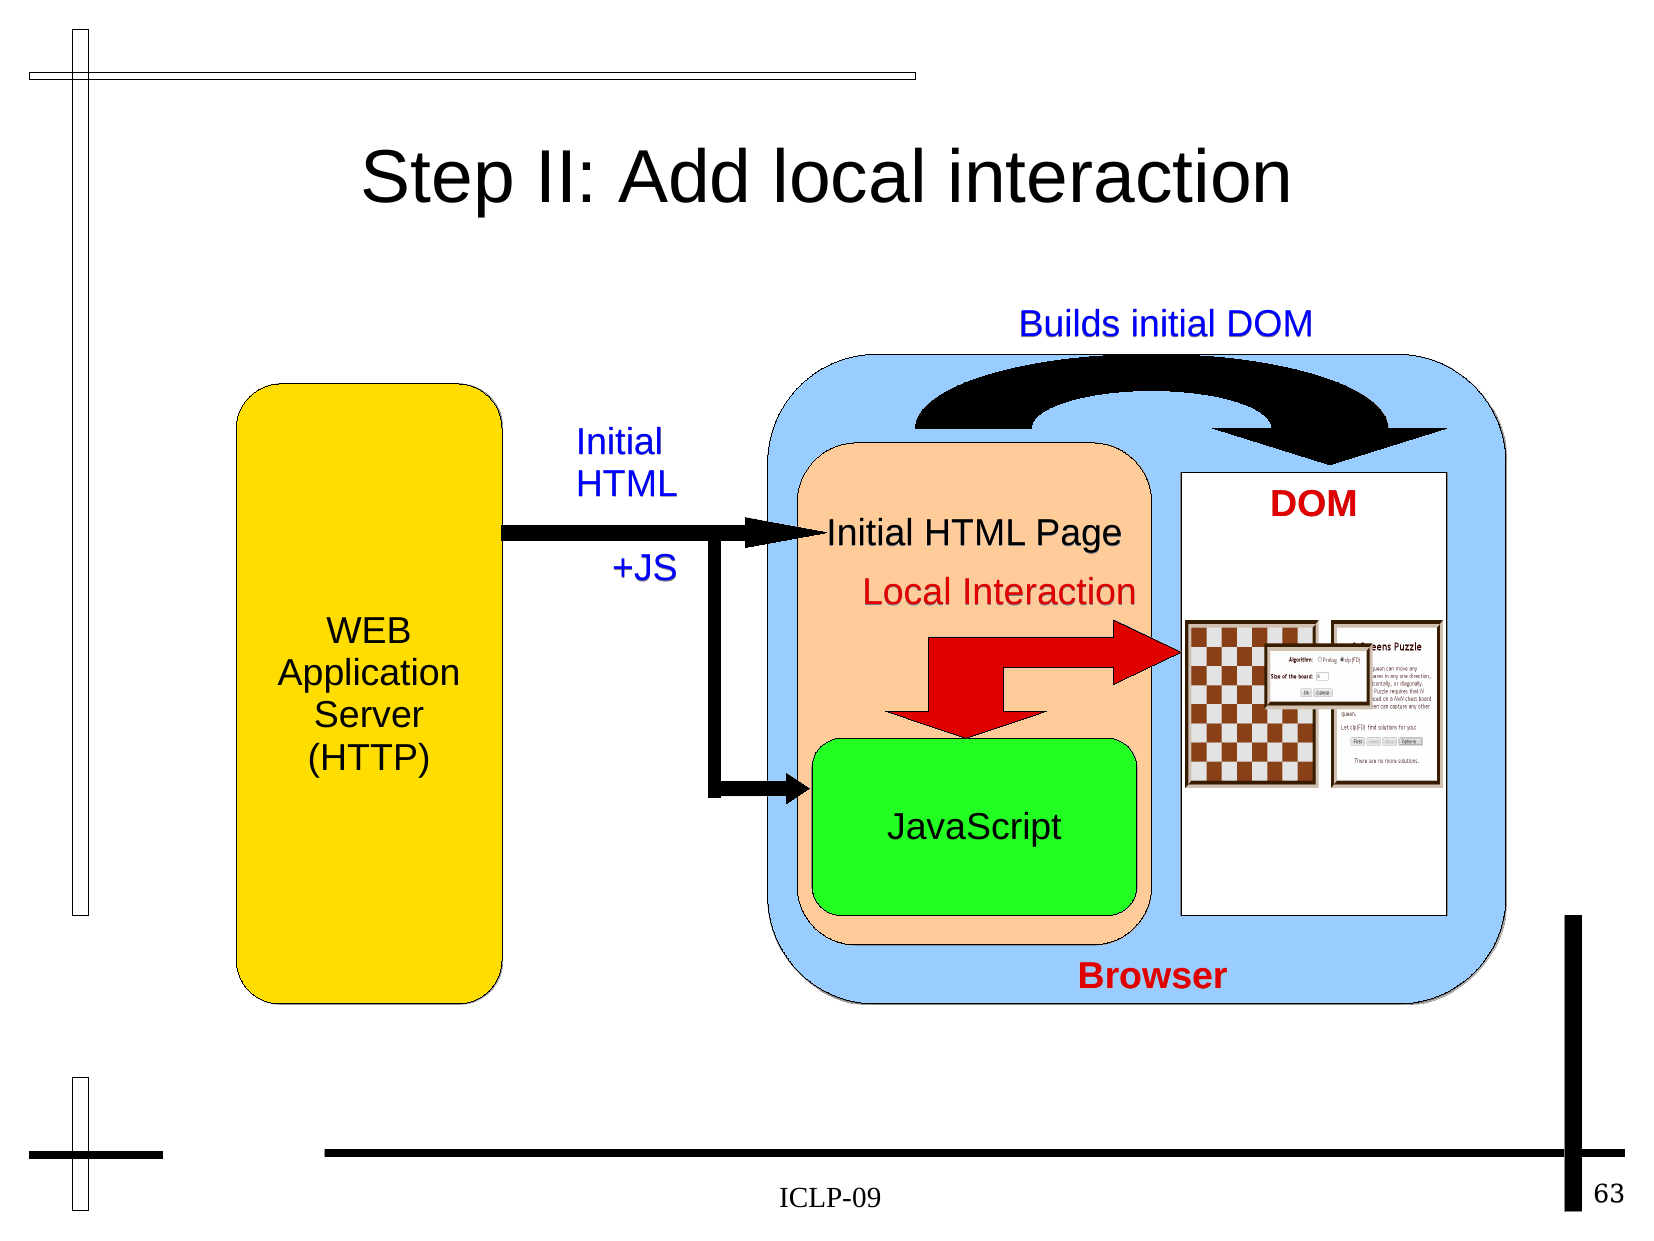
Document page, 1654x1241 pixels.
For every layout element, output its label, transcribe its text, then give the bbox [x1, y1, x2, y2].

text_box DOM [1255, 474, 1373, 532]
text_box Builds initial DOM [1003, 295, 1329, 353]
text_box [693, 354, 1506, 1004]
title Step II: Add local interaction [121, 95, 1534, 258]
text_box WEB Application Server (HTTP) [236, 383, 503, 1004]
text_box Initial HTML +JS [561, 413, 693, 597]
text_box [501, 525, 561, 541]
picture [1185, 620, 1443, 788]
text_box Local Interaction [847, 563, 1152, 621]
text_box Browser [1062, 947, 1243, 1004]
text_box JavaScript [812, 738, 1137, 916]
text_box Initial HTML Page [811, 504, 1138, 562]
